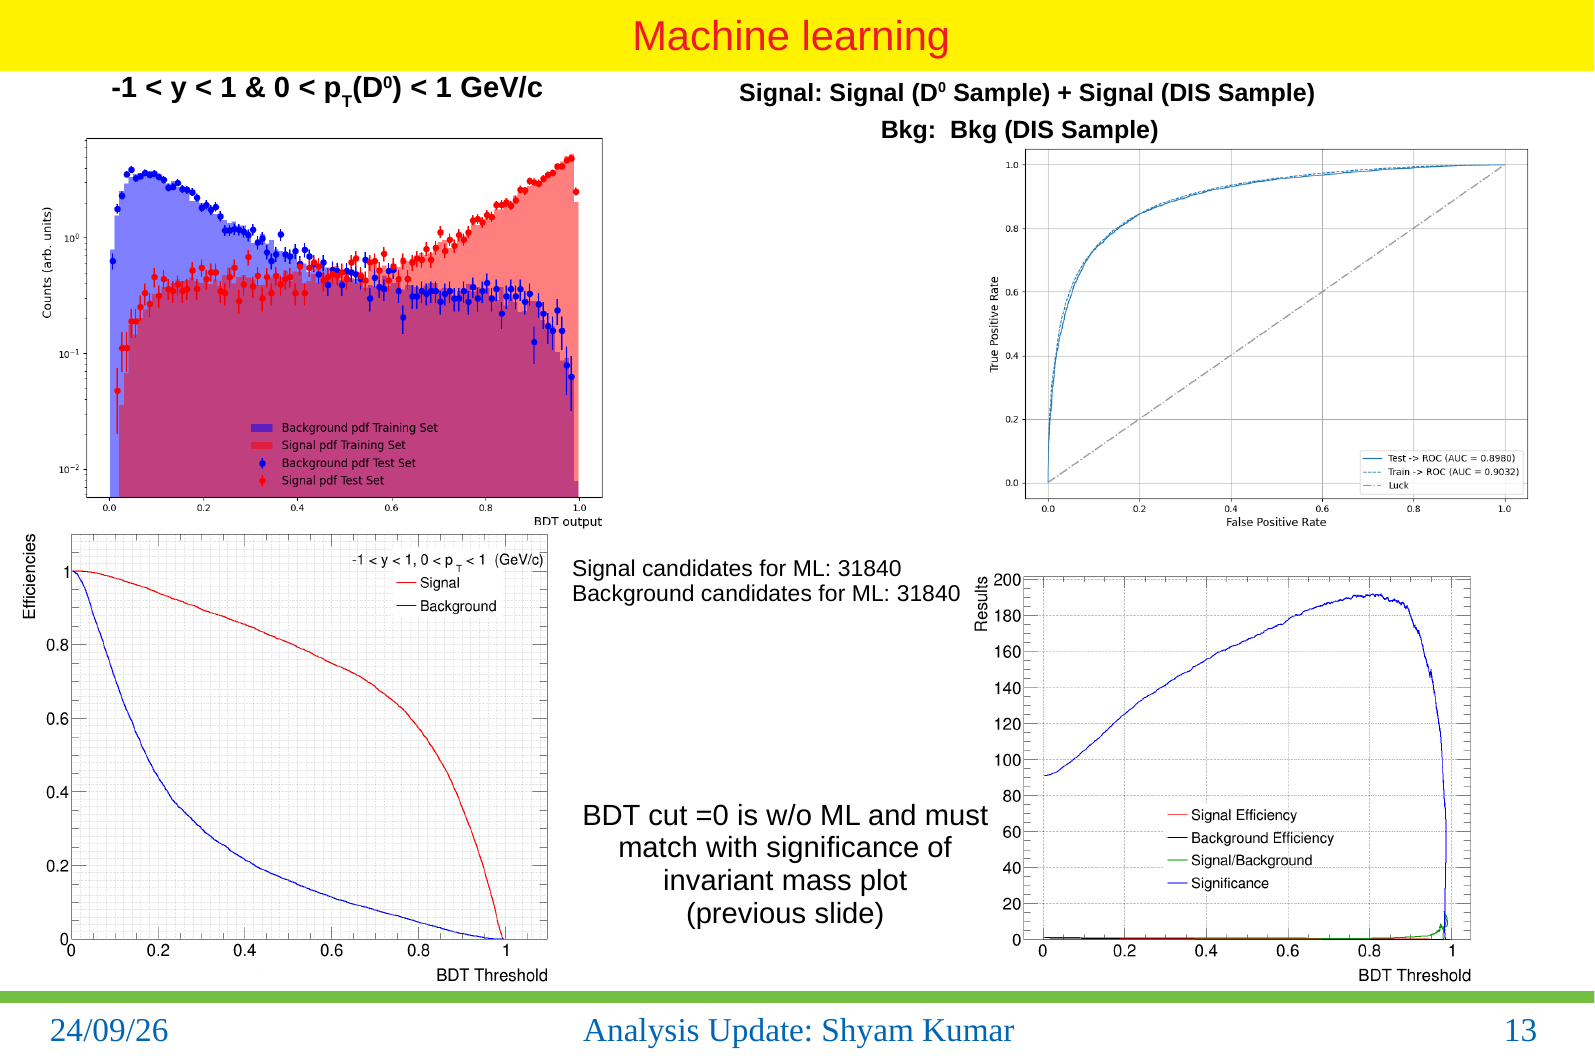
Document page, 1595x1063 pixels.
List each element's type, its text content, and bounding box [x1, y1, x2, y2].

text_box BDT cut =0 is w/o ML and must match with significance of invariant mass plot (previous slide) [555, 791, 1016, 993]
text_box -1 < y < 1 & 0 < pT(D0) < 1 GeV/c [96, 64, 567, 130]
text_box Signal: Signal (D0 Sample) + Signal (DIS Sample) Bkg: Bkg (DIS Sample) [590, 70, 1465, 283]
picture [944, 94, 1592, 985]
text_box Signal candidates for ML: 31840 Background candidates for ML: 31840 [557, 548, 1018, 615]
title Machine learning [0, 0, 1595, 71]
picture [3, 82, 668, 985]
